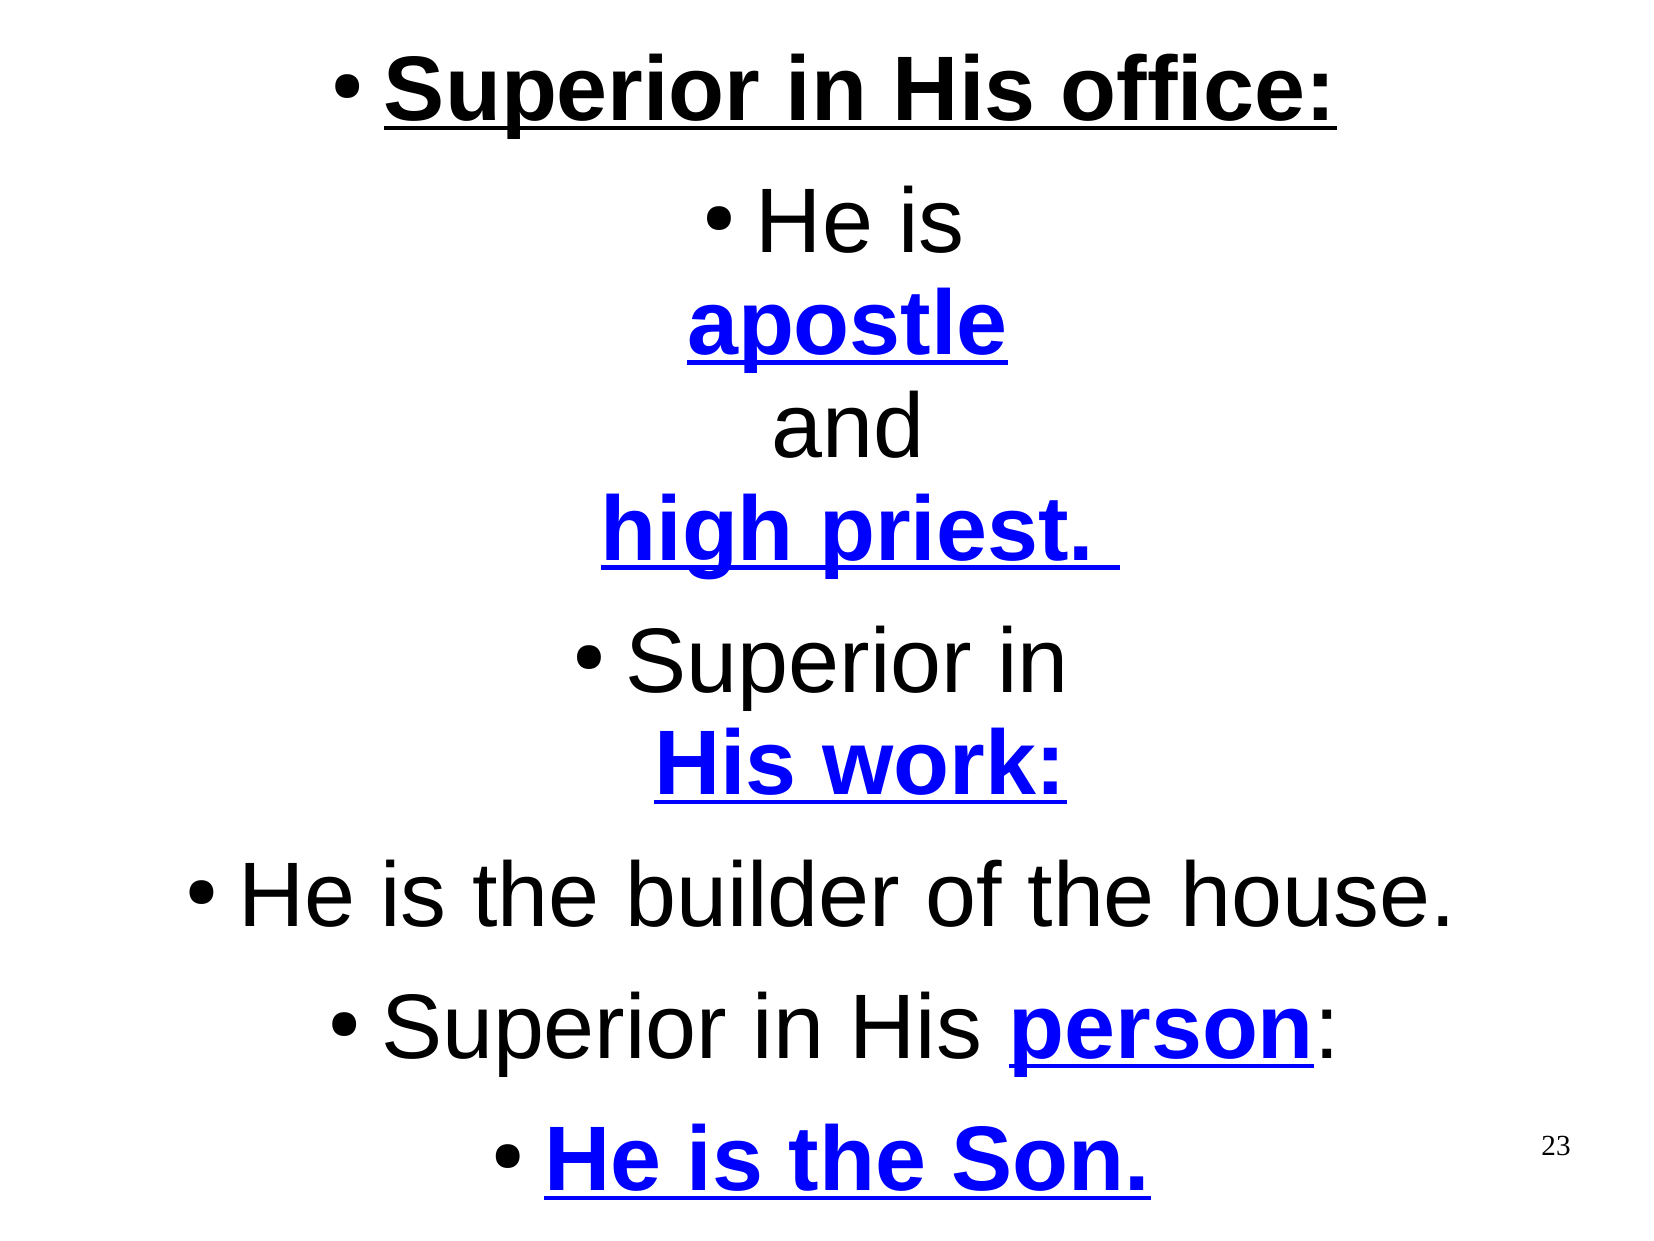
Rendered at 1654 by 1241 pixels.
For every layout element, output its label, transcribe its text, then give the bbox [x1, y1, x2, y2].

list Superior in His office: He is apostle and high priest. Superior in His work: He is the builder of the house. Superior in His person: He is the Son. [37, 37, 1613, 1238]
